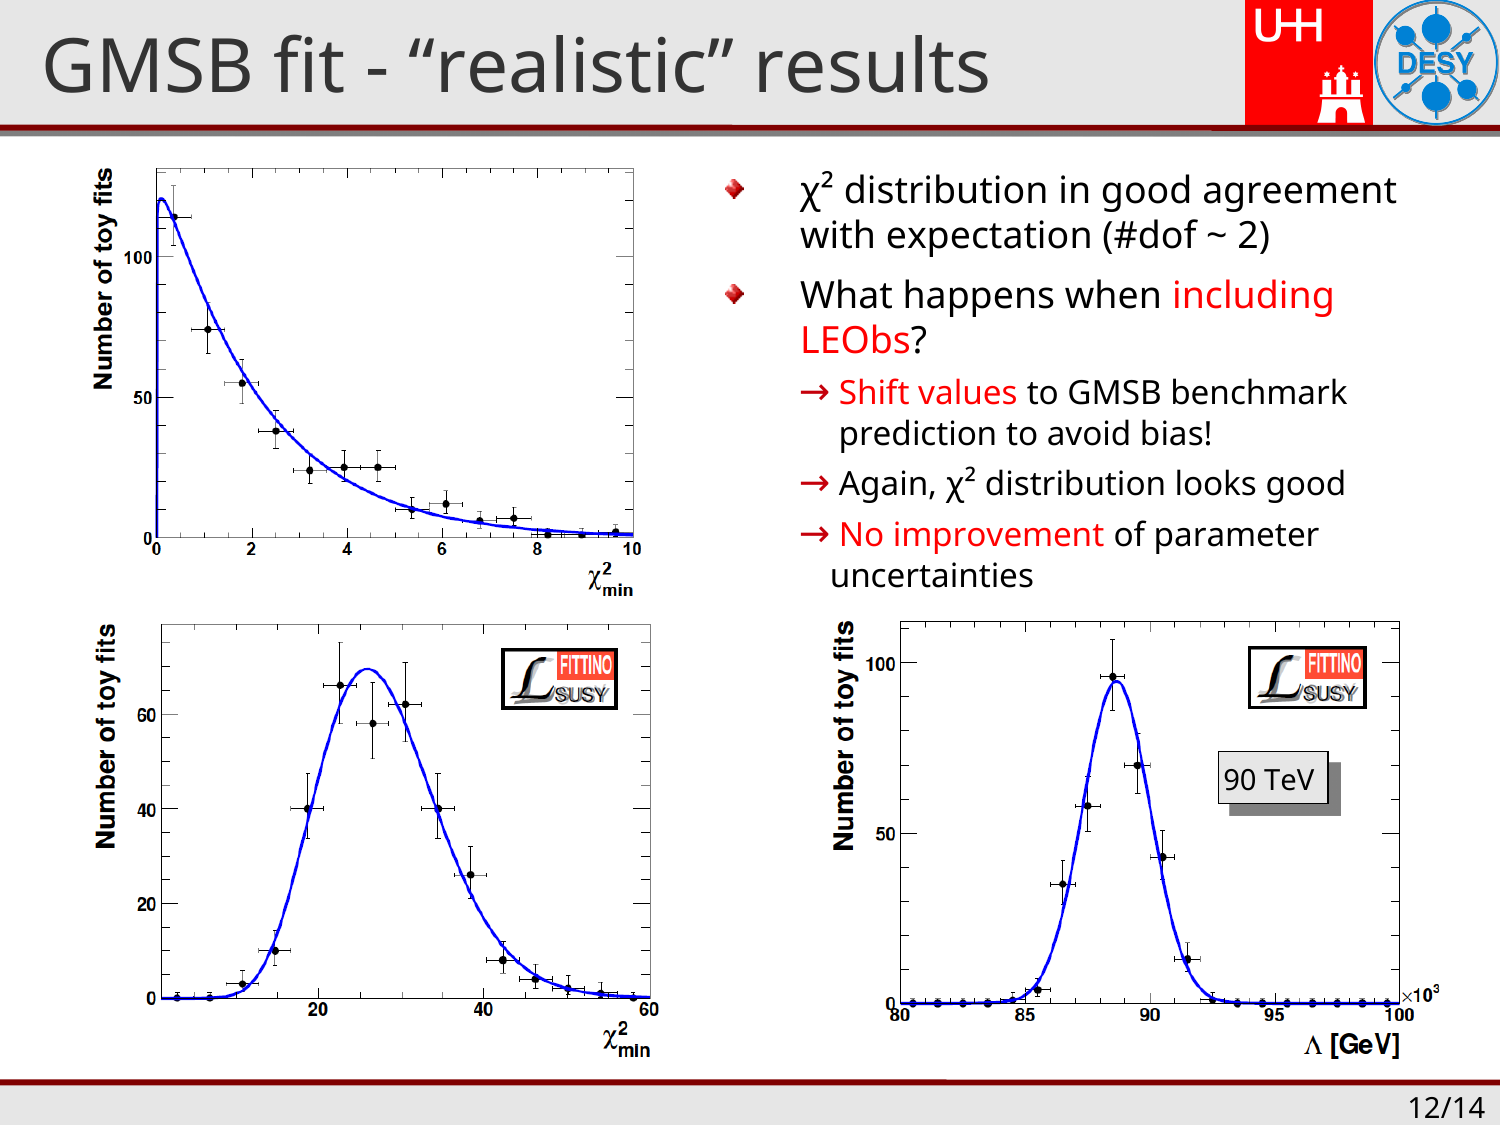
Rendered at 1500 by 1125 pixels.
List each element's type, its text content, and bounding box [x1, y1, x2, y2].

text_box χ² distribution in good agreement with expectation (#dof ~ 2) [710, 158, 1451, 263]
picture [725, 179, 744, 199]
text_box 90 TeV [1208, 753, 1356, 804]
picture [1374, 0, 1498, 125]
title GMSB fit - “realistic” results [26, 0, 1241, 127]
picture [1245, 0, 1373, 124]
picture [725, 284, 744, 304]
picture [83, 156, 674, 1072]
picture [824, 605, 1448, 1077]
text_box What happens when including LEObs? → Shift values to GMSB benchmark prediction to avoid bias! → Again, χ² distribution looks good → No improvement of parameter uncertainties [710, 263, 1451, 602]
